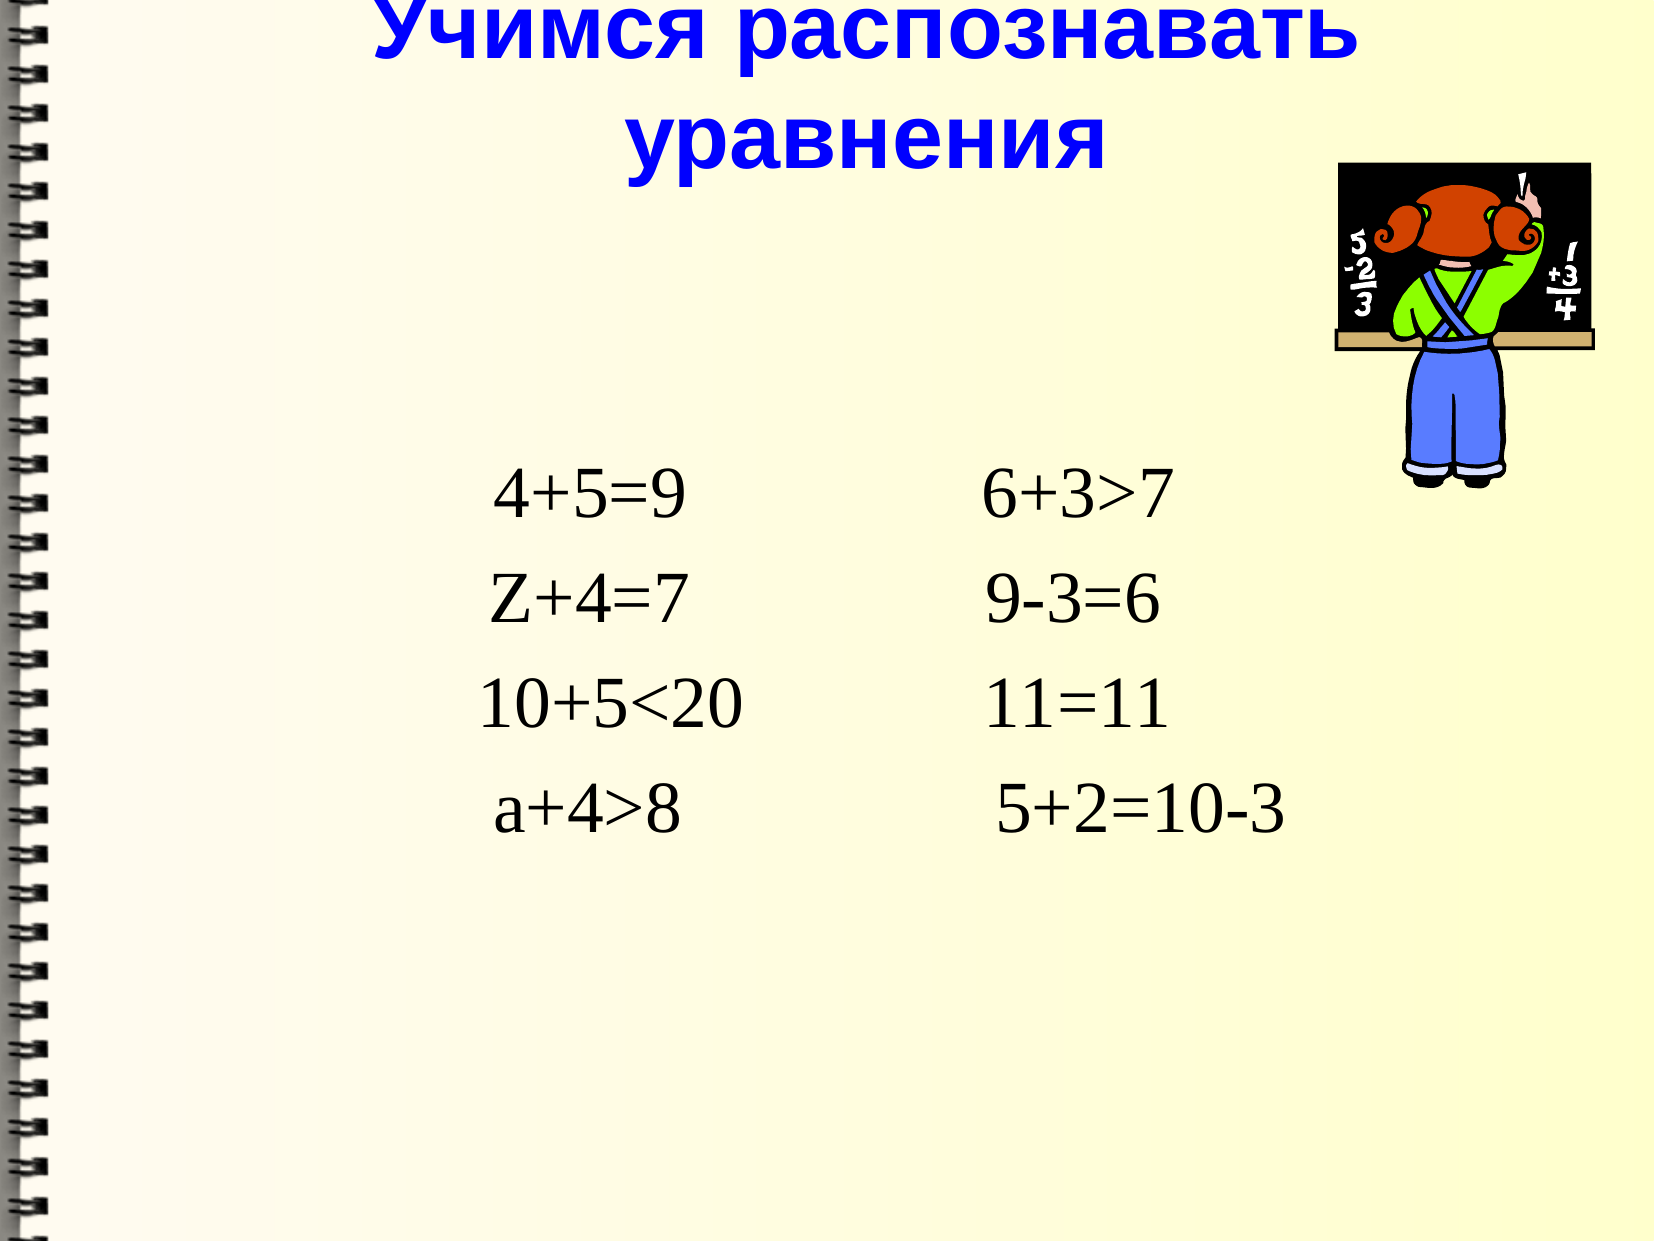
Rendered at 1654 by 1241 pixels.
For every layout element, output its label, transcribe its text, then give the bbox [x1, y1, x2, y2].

picture [1570, 162, 1595, 489]
text_box 4+5=9 6+3>7 Z+4=7 9-3=6 10+5<20 11=11 а+4>8 5+2=10-3 [82, 289, 1570, 1107]
picture [0, 0, 1654, 1241]
text_box [82, 12, 1570, 289]
